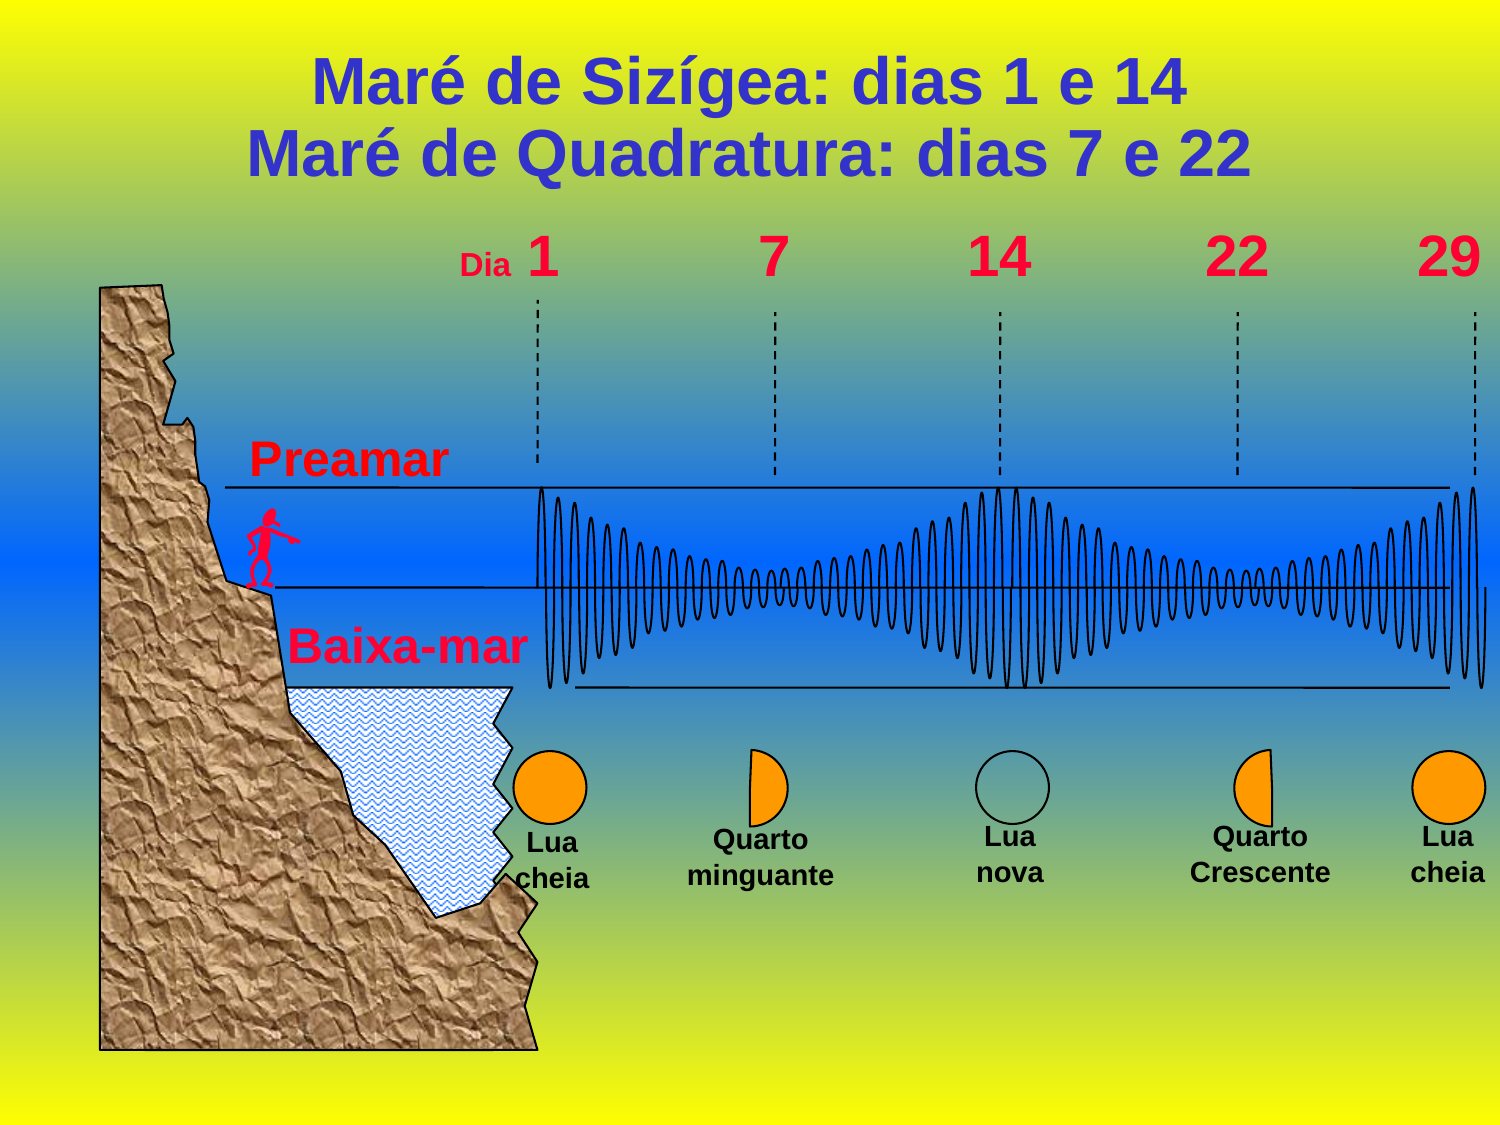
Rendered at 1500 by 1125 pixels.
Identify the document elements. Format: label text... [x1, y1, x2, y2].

text_box Preamar [234, 422, 466, 496]
text_box Dia 1 [444, 214, 576, 298]
text_box 14 [952, 214, 1048, 298]
title Maré de Sizígea: dias 1 e 14 Maré de Quadratura: dias 7 e 22 [112, 3, 1388, 235]
text_box Lua cheia [1395, 812, 1500, 897]
text_box [513, 751, 587, 817]
text_box [749, 750, 788, 815]
text_box Quarto Crescente [1174, 812, 1346, 897]
text_box Quarto minguante [672, 815, 850, 899]
text_box [99, 285, 538, 1051]
text_box [1412, 751, 1486, 812]
text_box [1234, 750, 1273, 812]
text_box Lua nova [961, 812, 1059, 897]
text_box 29 [1402, 214, 1498, 298]
text_box 22 [1189, 214, 1286, 298]
text_box Baixa-mar [272, 609, 545, 683]
text_box 7 [743, 214, 807, 298]
text_box [263, 509, 280, 526]
text_box Lua cheia [500, 817, 605, 902]
